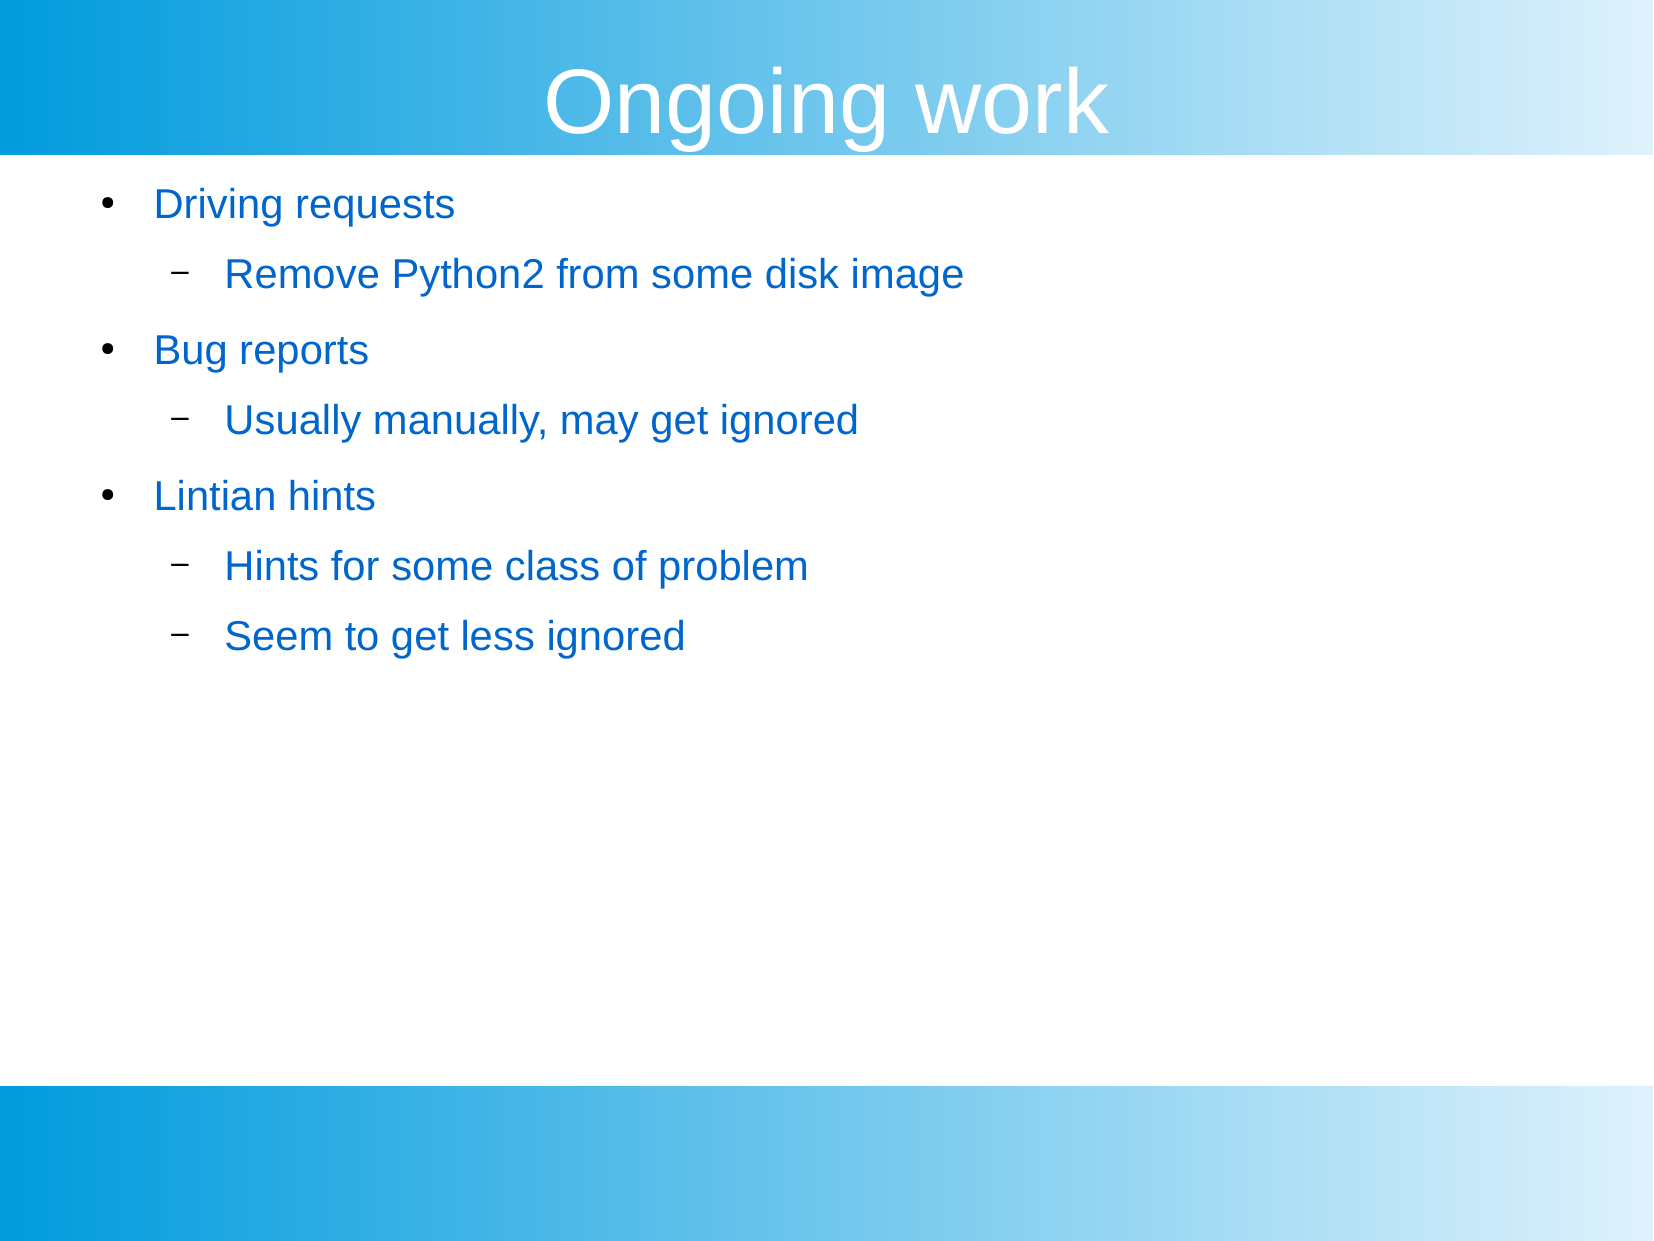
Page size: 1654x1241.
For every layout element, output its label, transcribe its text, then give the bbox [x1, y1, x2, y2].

title Ongoing work [82, 49, 1571, 155]
list Driving requests Remove Python2 from some disk image Bug reports Usually manually, may get ignored Lintian hints Hints for some class of problem Seem to get less ignored [82, 180, 1571, 271]
